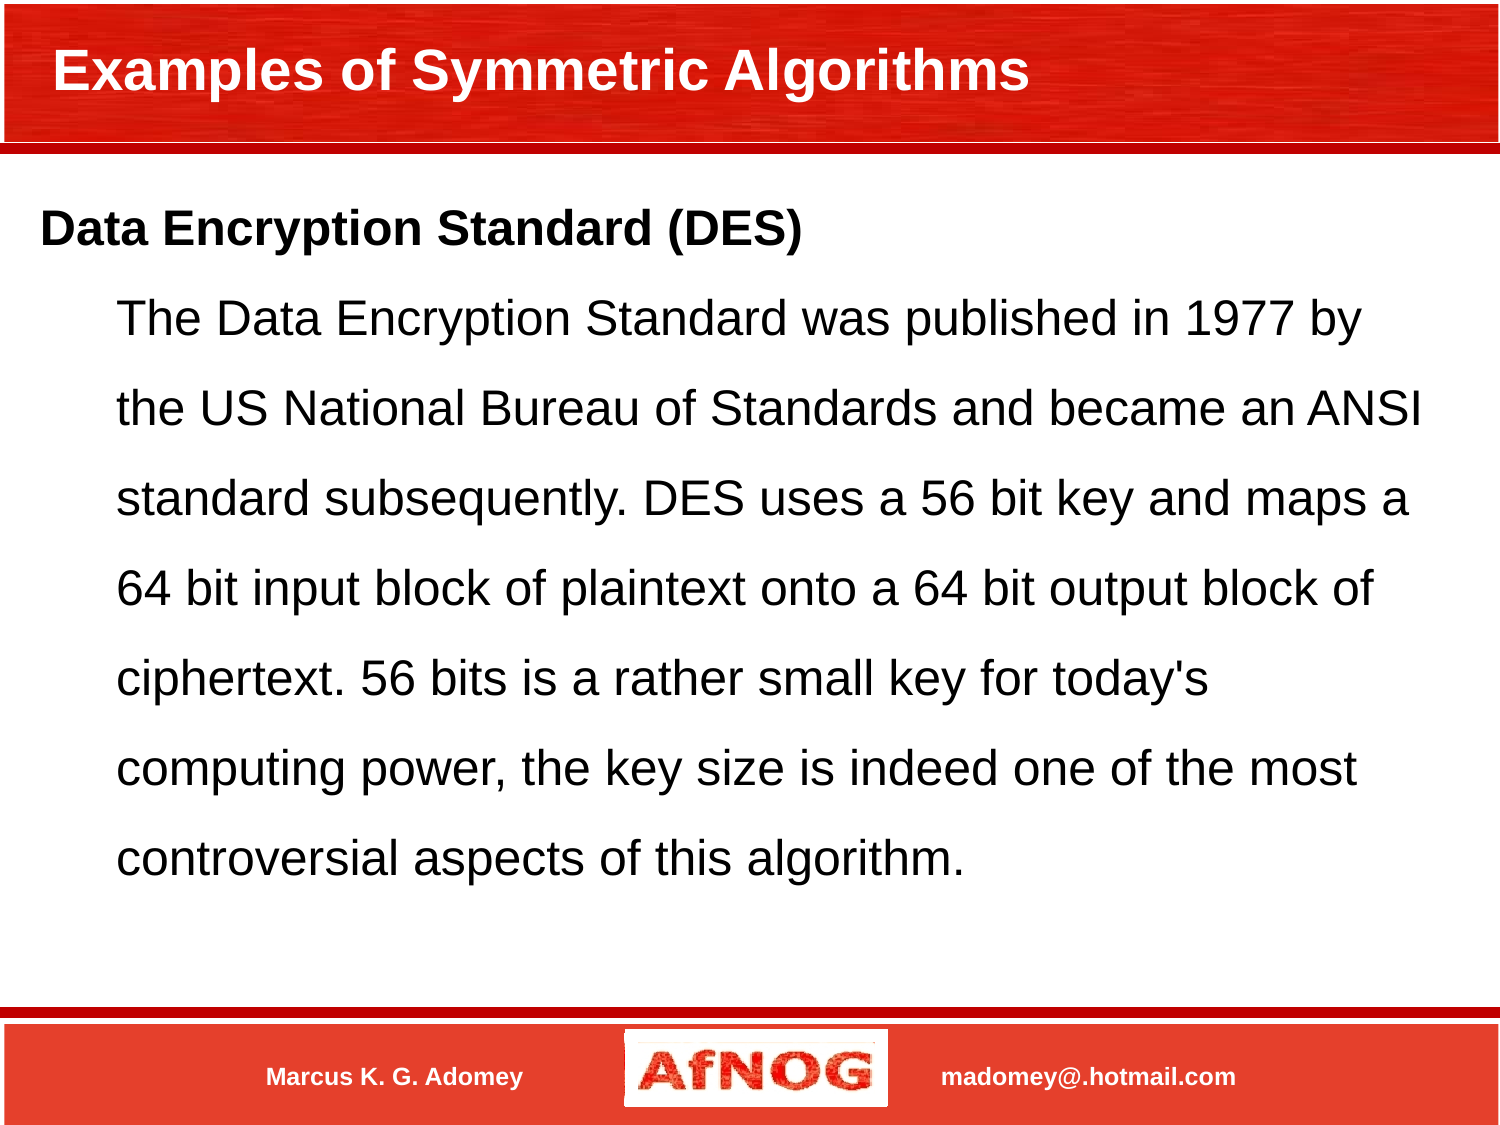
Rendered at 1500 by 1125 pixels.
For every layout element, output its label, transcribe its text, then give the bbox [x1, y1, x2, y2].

text_box Data Encryption Standard (DES) The Data Encryption Standard was published in 1977 by the US National Bureau of Standards and became an ANSI standard subsequently. DES uses a 56 bit key and maps a 64 bit input block of plaintext onto a 64 bit output block of ciphertext. 56 bits is a rather small key for today's computing power, the key size is indeed one of the most controversial aspects of this algorithm. [24, 187, 1450, 900]
text_box Examples of Symmetric Algorithms [37, 24, 1243, 111]
